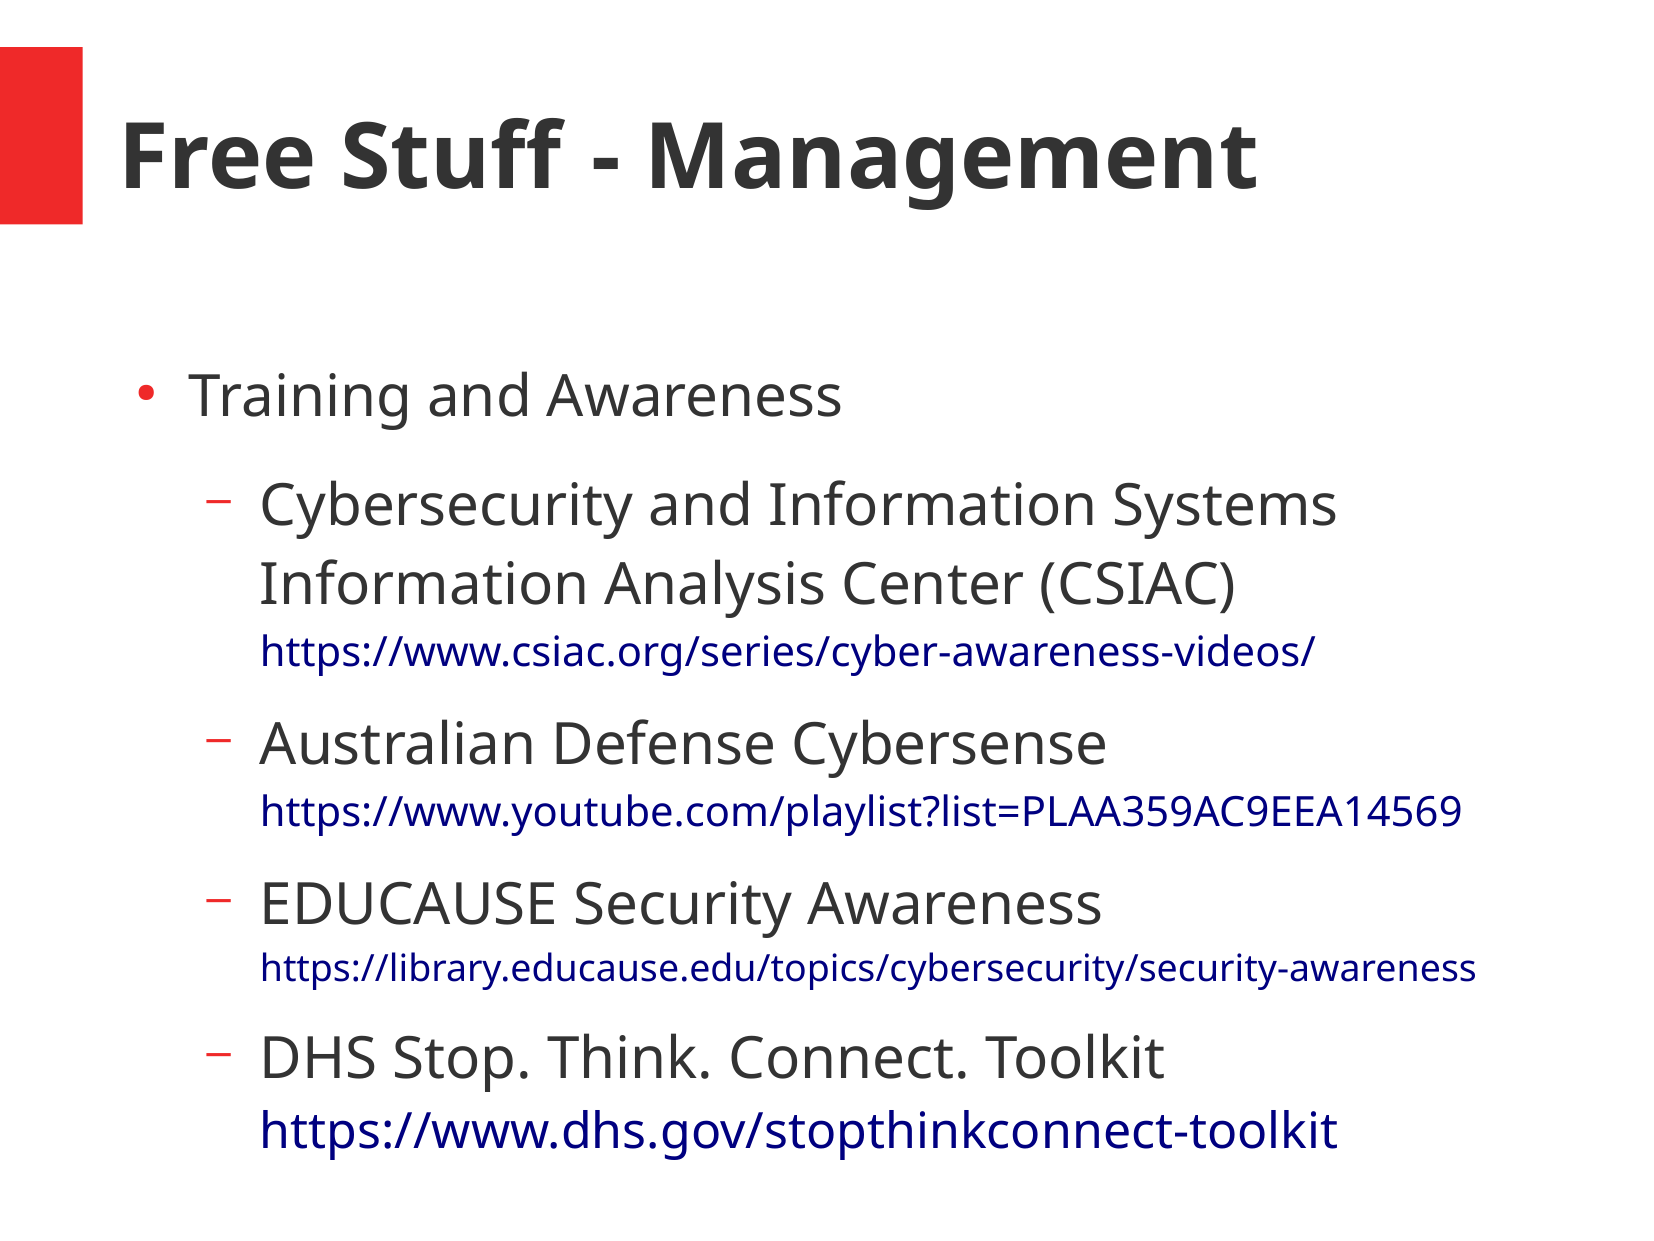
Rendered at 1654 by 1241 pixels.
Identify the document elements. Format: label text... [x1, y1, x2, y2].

title Free Stuff - Management [118, 27, 1571, 278]
list Training and Awareness Cybersecurity and Information Systems Information Analysis Center (CSIAC) https://www.csiac.org/series/cyber-awareness-videos/ Australian Defense Cybersense https://www.youtube.com/playlist?list=PLAA359AC9EEA14569 EDUCAUSE Security Awareness https://library.educause.edu/topics/cybersecurity/security-awareness DHS Stop. Think. Connect. Toolkit https://www.dhs.gov/stopthinkconnect-toolkit [118, 354, 1536, 1074]
